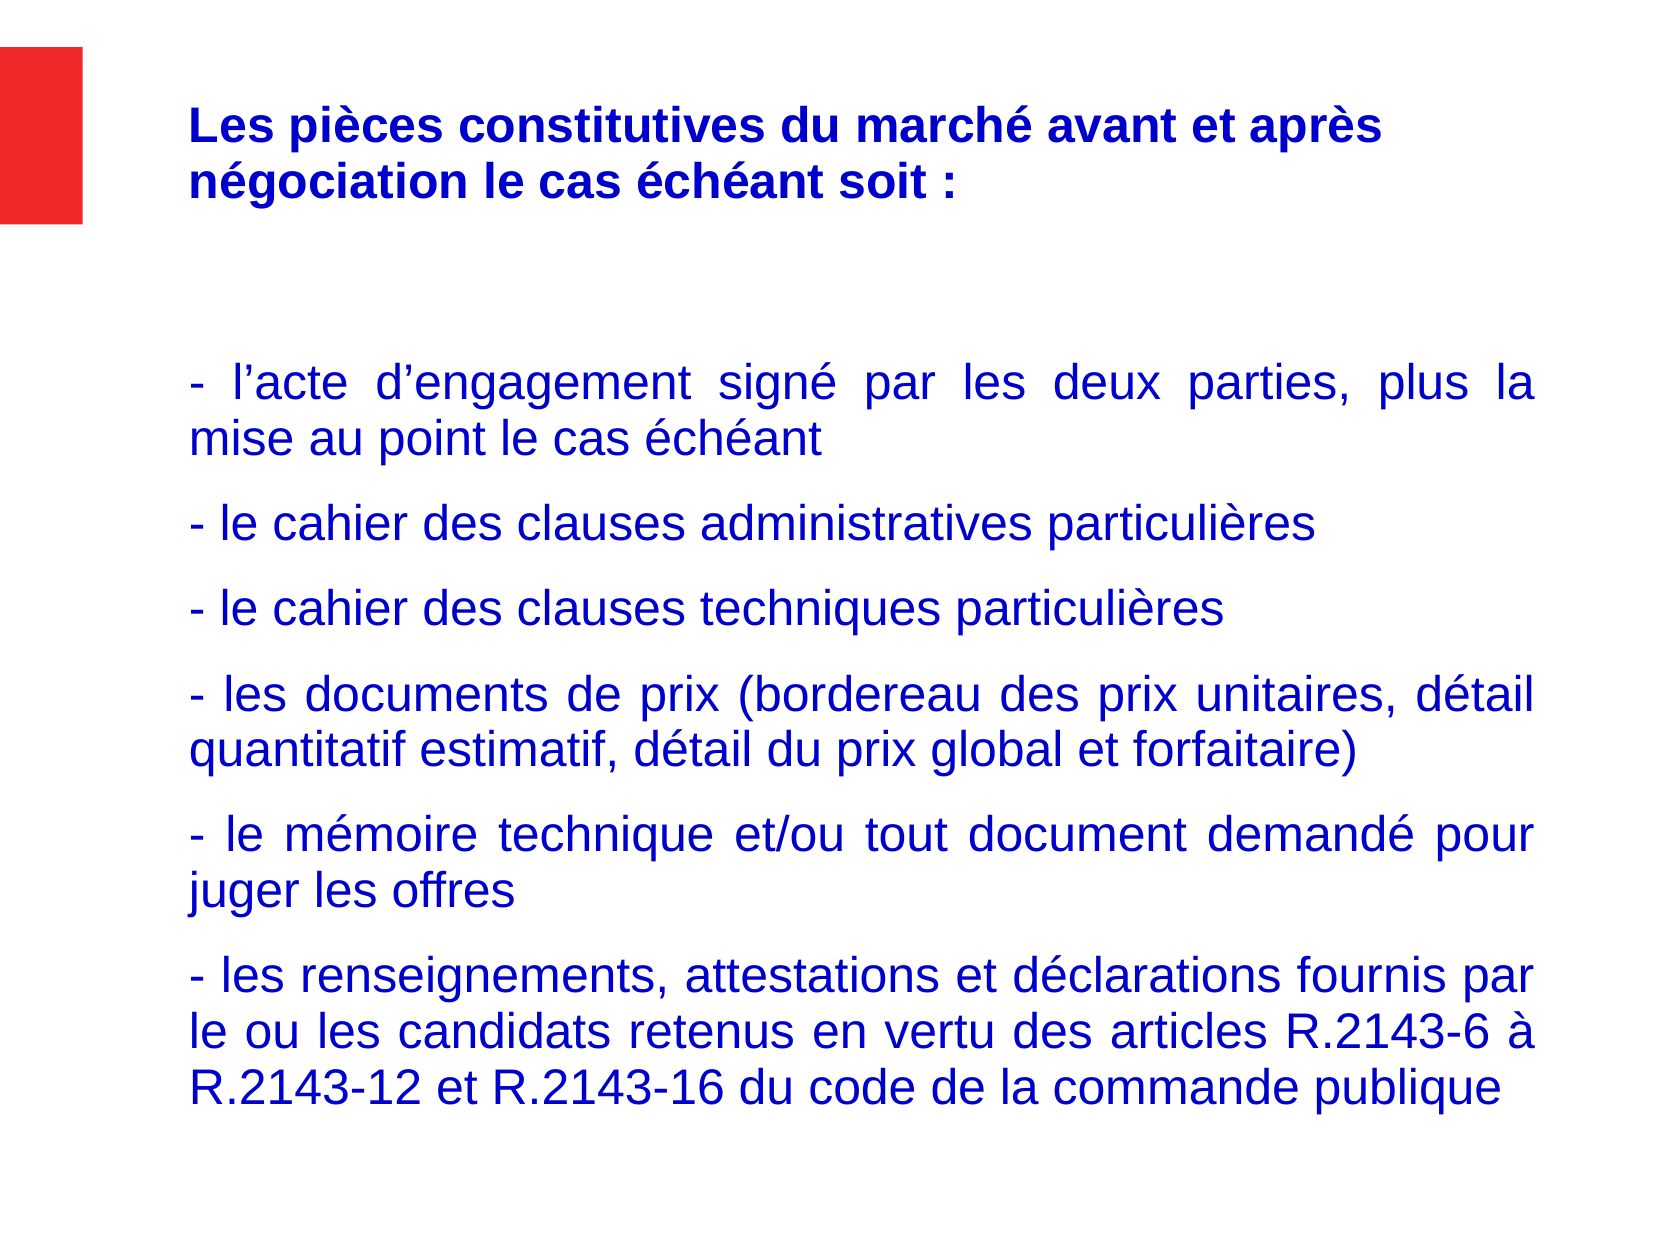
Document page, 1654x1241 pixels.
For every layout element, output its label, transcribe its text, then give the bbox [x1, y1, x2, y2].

list - l’acte d’engagement signé par les deux parties, plus la mise au point le cas échéant - le cahier des clauses administratives particulières - le cahier des clauses techniques particulières - les documents de prix (bordereau des prix unitaires, détail quantitatif estimatif, détail du prix global et forfaitaire) - le mémoire technique et/ou tout document demandé pour juger les offres - les renseignements, attestations et déclarations fournis par le ou les candidats retenus en vertu des articles R.2143-6 à R.2143-12 et R.2143-16 du code de la commande publique [118, 354, 1536, 1074]
title Les pièces constitutives du marché avant et après négociation le cas échéant soit : [118, 49, 1571, 257]
